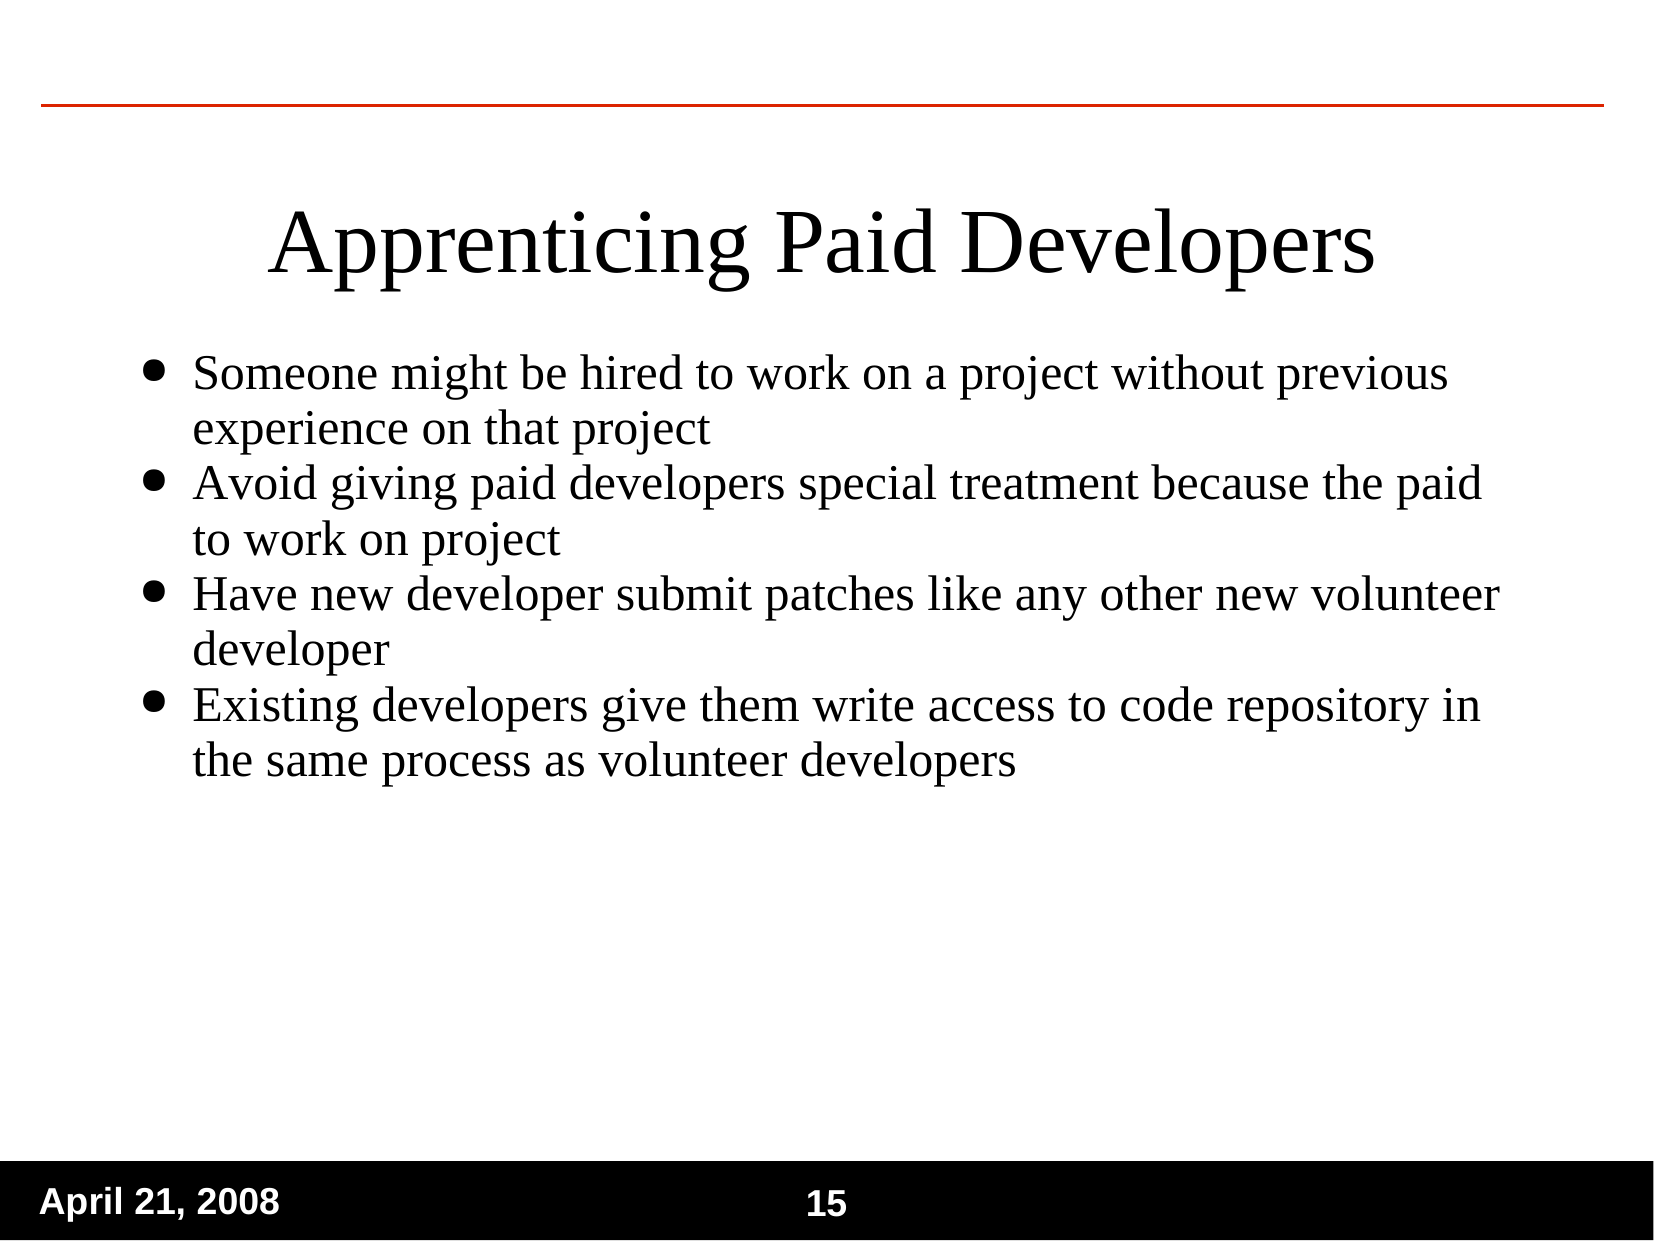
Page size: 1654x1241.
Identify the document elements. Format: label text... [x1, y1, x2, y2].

list Someone might be hired to work on a project without previous experience on that project Avoid giving paid developers special treatment because the paid to work on project Have new developer submit patches like any other new volunteer developer Existing developers give them write access to code repository in the same process as volunteer developers [121, 344, 1534, 1127]
title Apprenticing Paid Developers [117, 137, 1530, 346]
